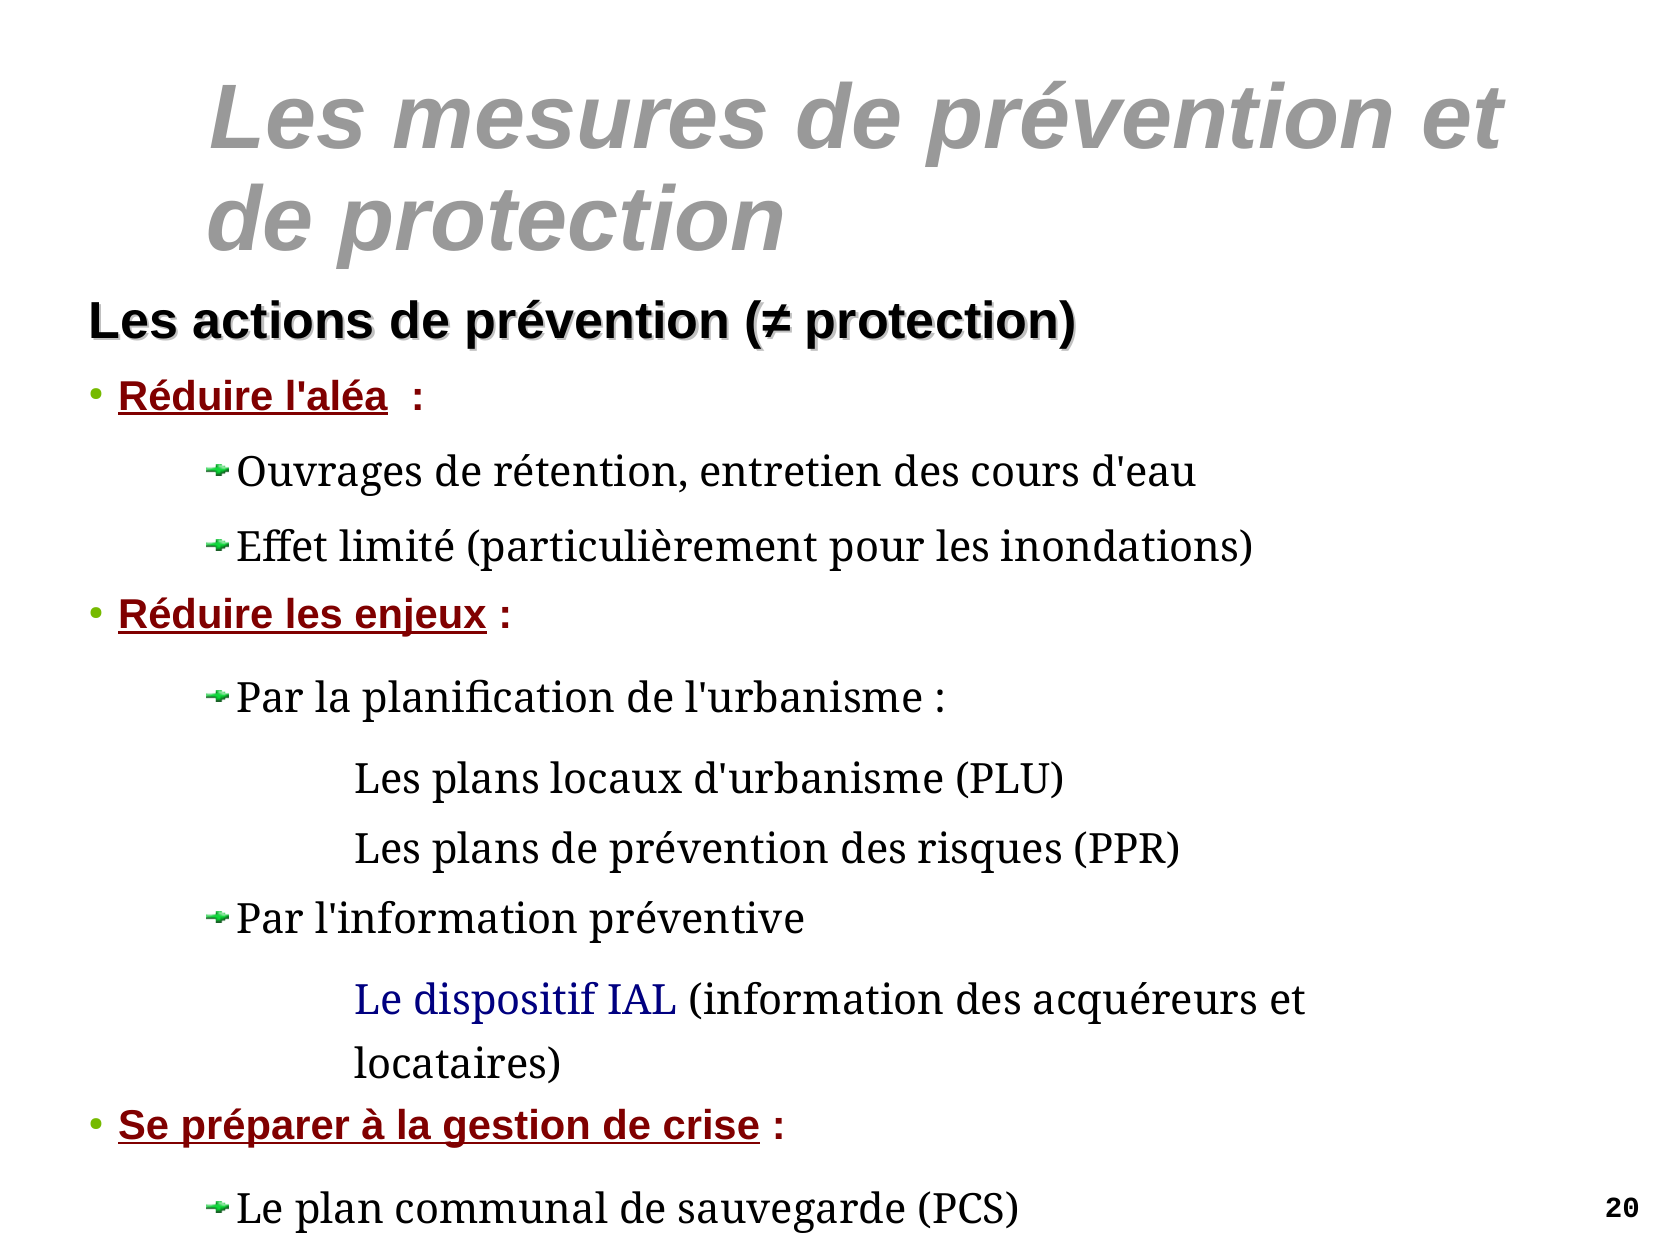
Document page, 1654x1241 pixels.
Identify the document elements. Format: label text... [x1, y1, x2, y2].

title Les mesures de prévention et de protection [177, 65, 1625, 271]
list Les actions de prévention (≠ protection) Réduire l'aléa : Ouvrages de rétention, entretien des cours d'eau Effet limité (particulièrement pour les inondations) Réduire les enjeux : Par la planification de l'urbanisme : Les plans locaux d'urbanisme (PLU) Les plans de prévention des risques (PPR) Par l'information préventive Le dispositif IAL (information des acquéreurs et locataires) Se préparer à la gestion de crise : Le plan communal de sauvegarde (PCS) L'organisation de la réponse de sécurité civile (ORSEC) [88, 212, 1477, 1241]
